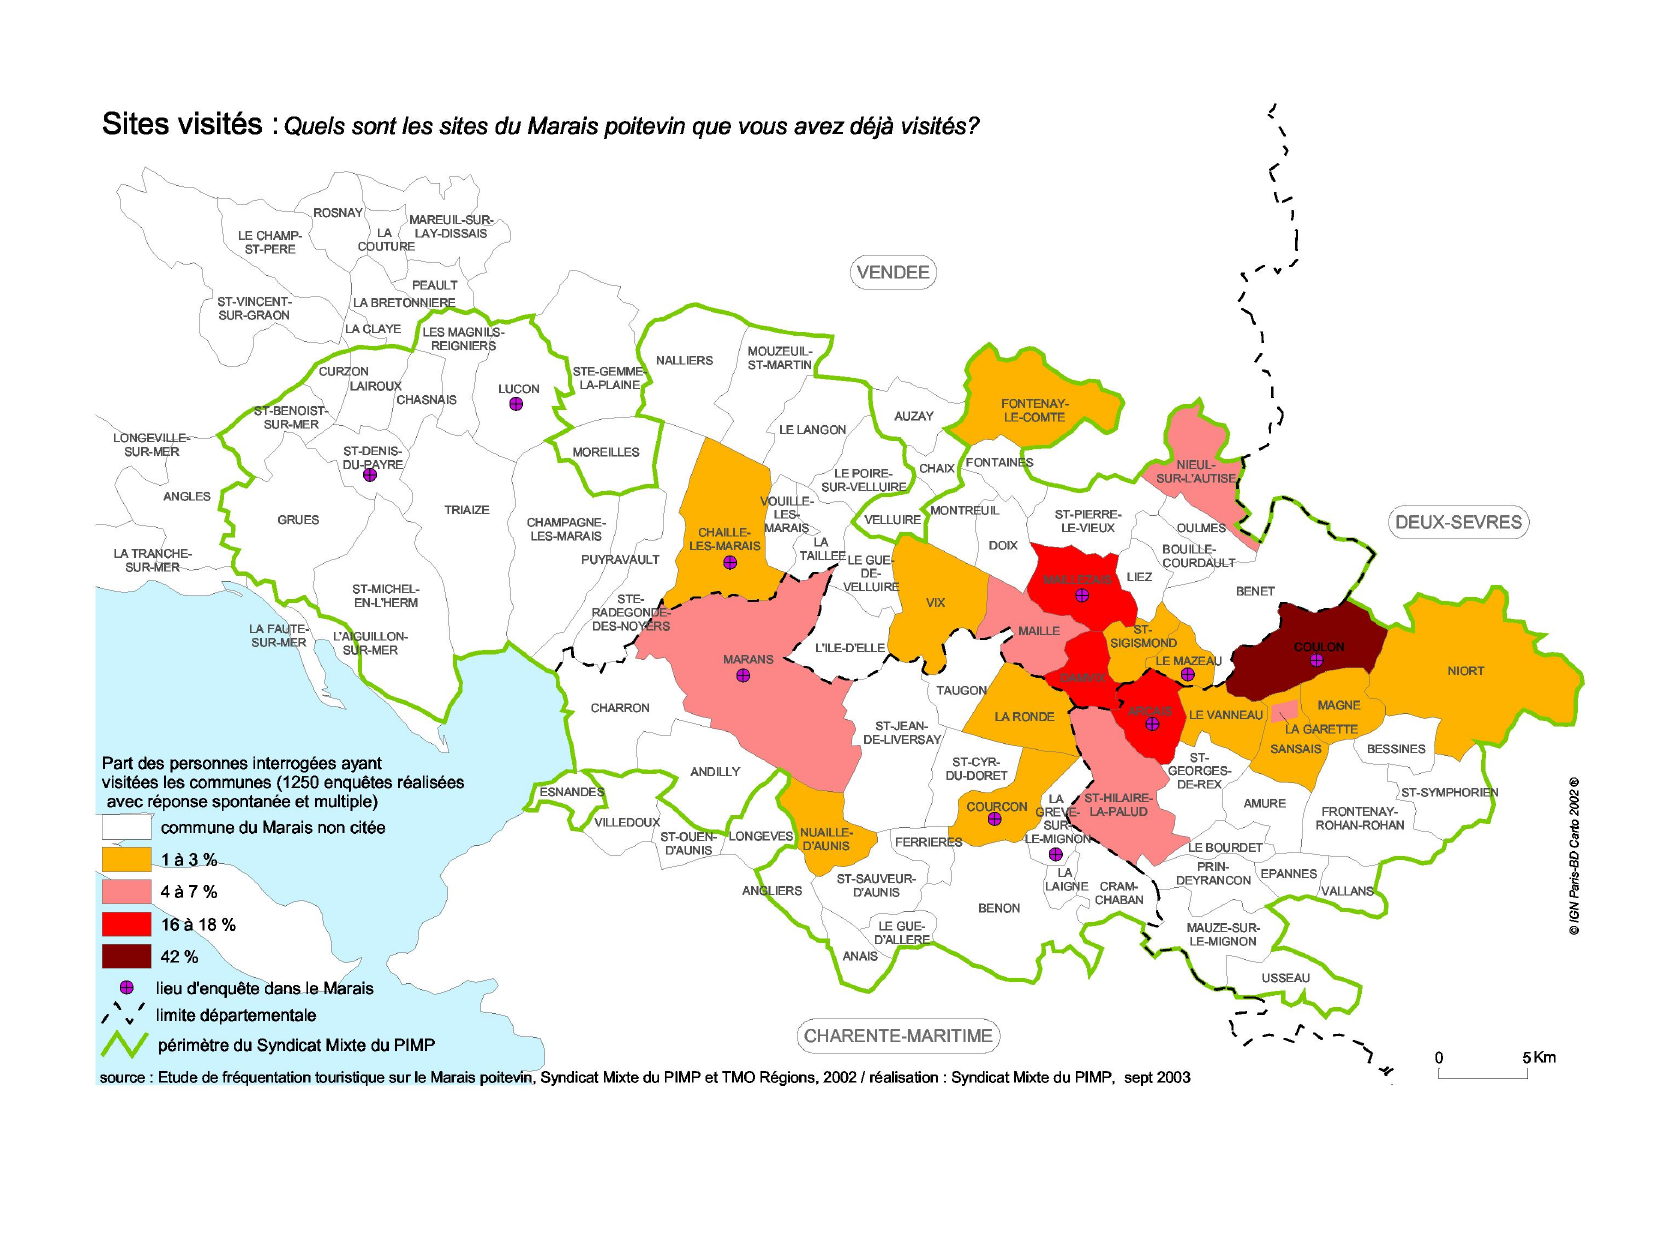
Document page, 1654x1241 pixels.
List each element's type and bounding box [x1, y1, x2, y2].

picture [88, 95, 1589, 1123]
